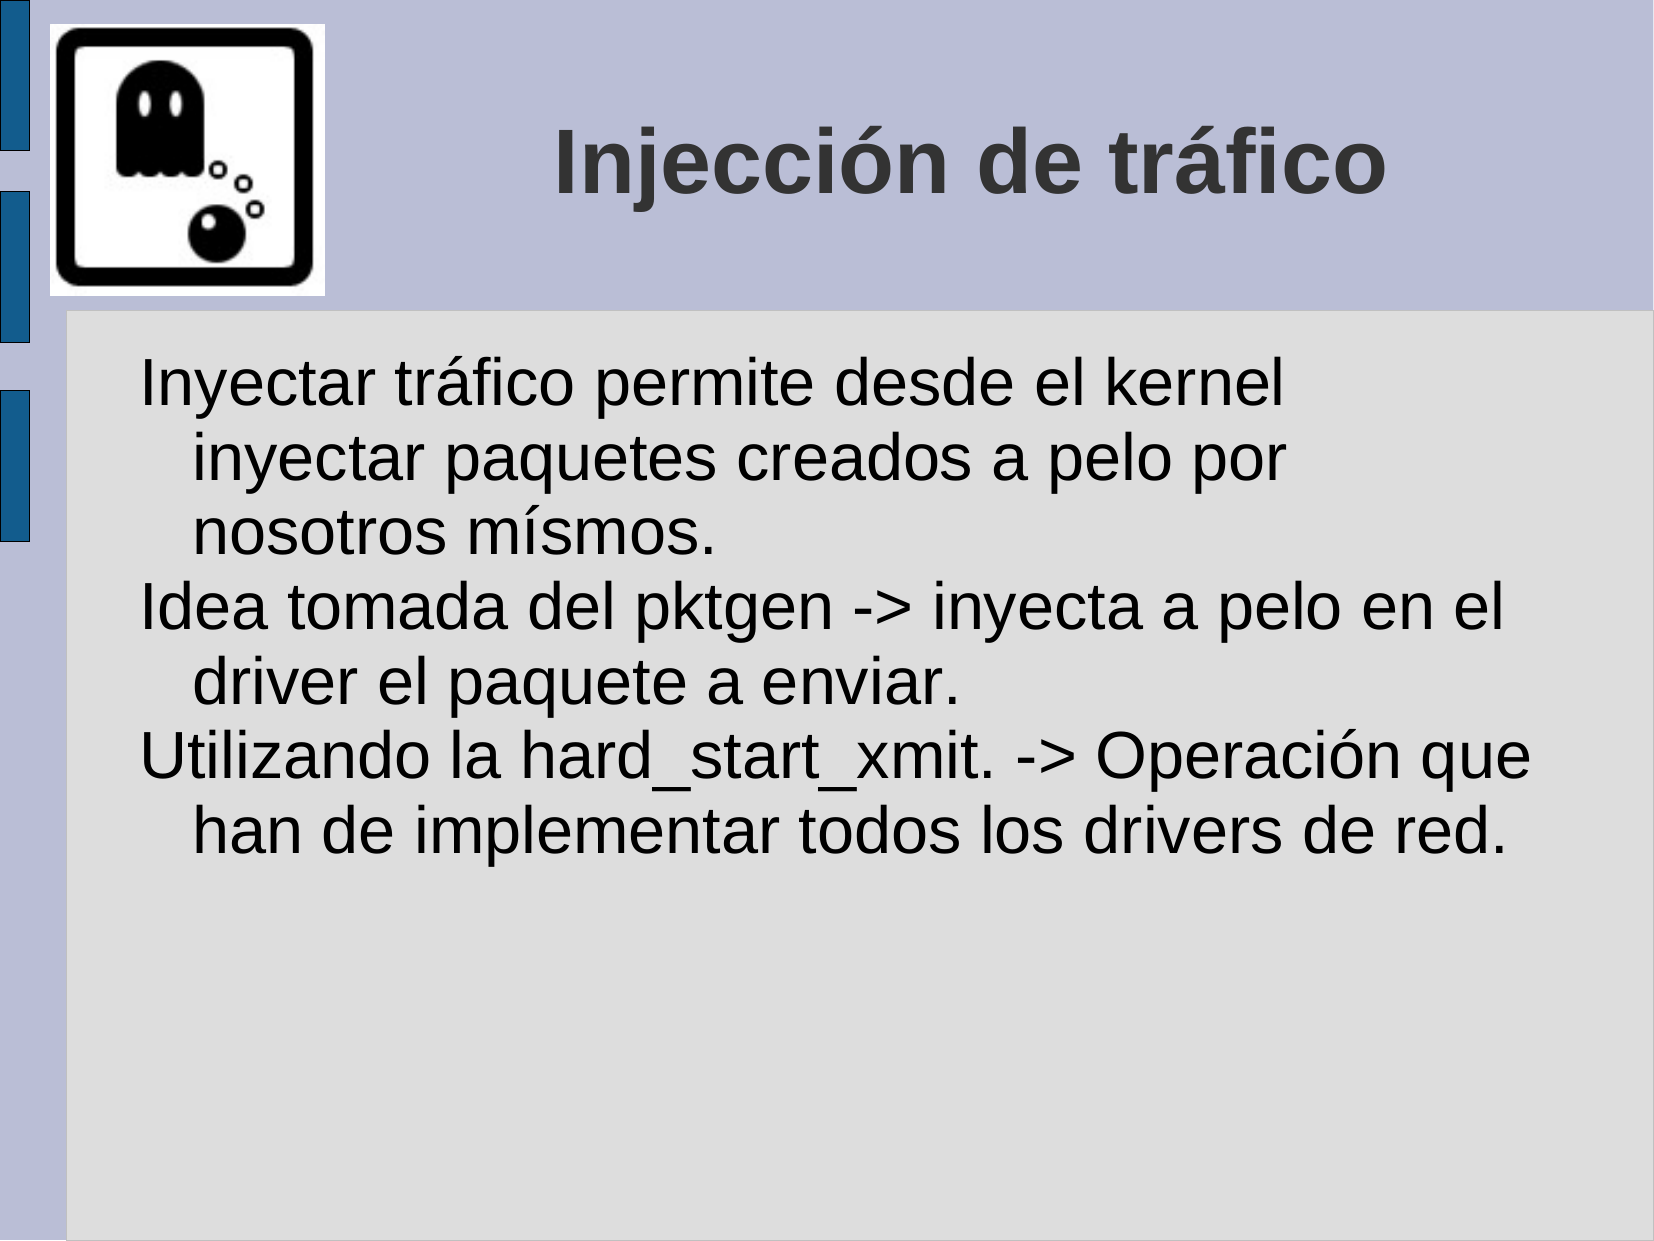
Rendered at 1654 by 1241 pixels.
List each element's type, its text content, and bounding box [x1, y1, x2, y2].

picture [50, 24, 325, 296]
title Injección de tráfico [354, 58, 1590, 266]
list Inyectar tráfico permite desde el kernel inyectar paquetes creados a pelo por nosotros mísmos. Idea tomada del pktgen -> inyecta a pelo en el driver el paquete a enviar. Utilizando la hard_start_xmit. -> Operación que han de implementar todos los drivers de red. [121, 344, 1534, 1127]
